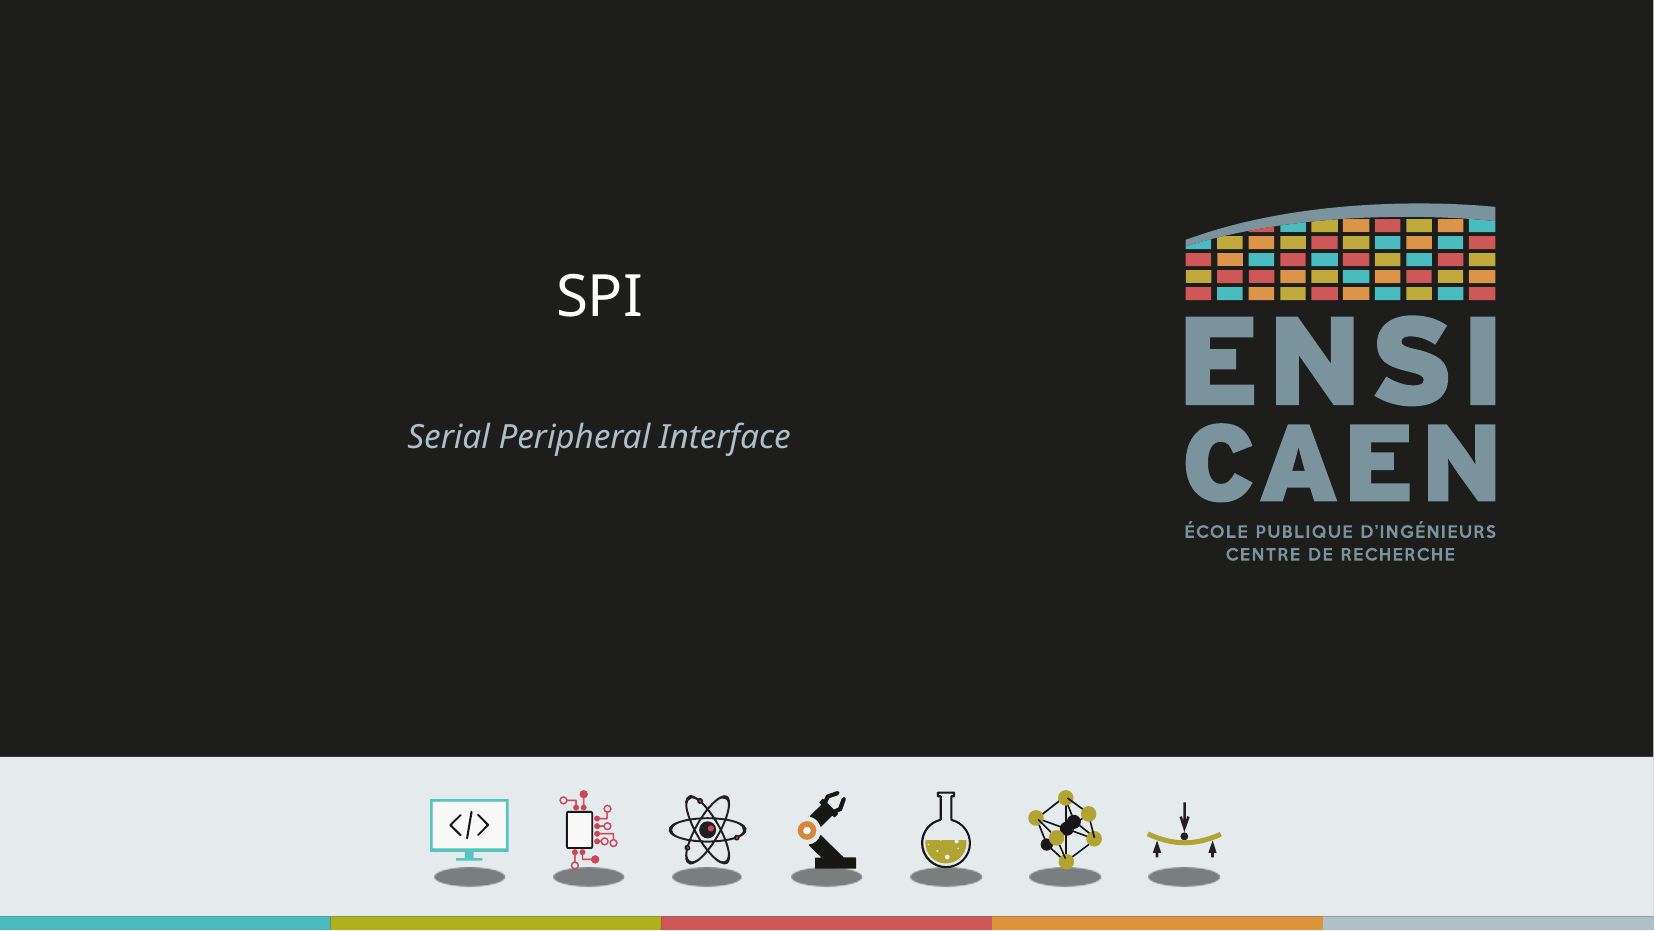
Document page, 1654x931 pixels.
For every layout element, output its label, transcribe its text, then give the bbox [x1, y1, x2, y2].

title SPI [82, 192, 1117, 384]
list Serial Peripheral Interface [82, 413, 1117, 758]
